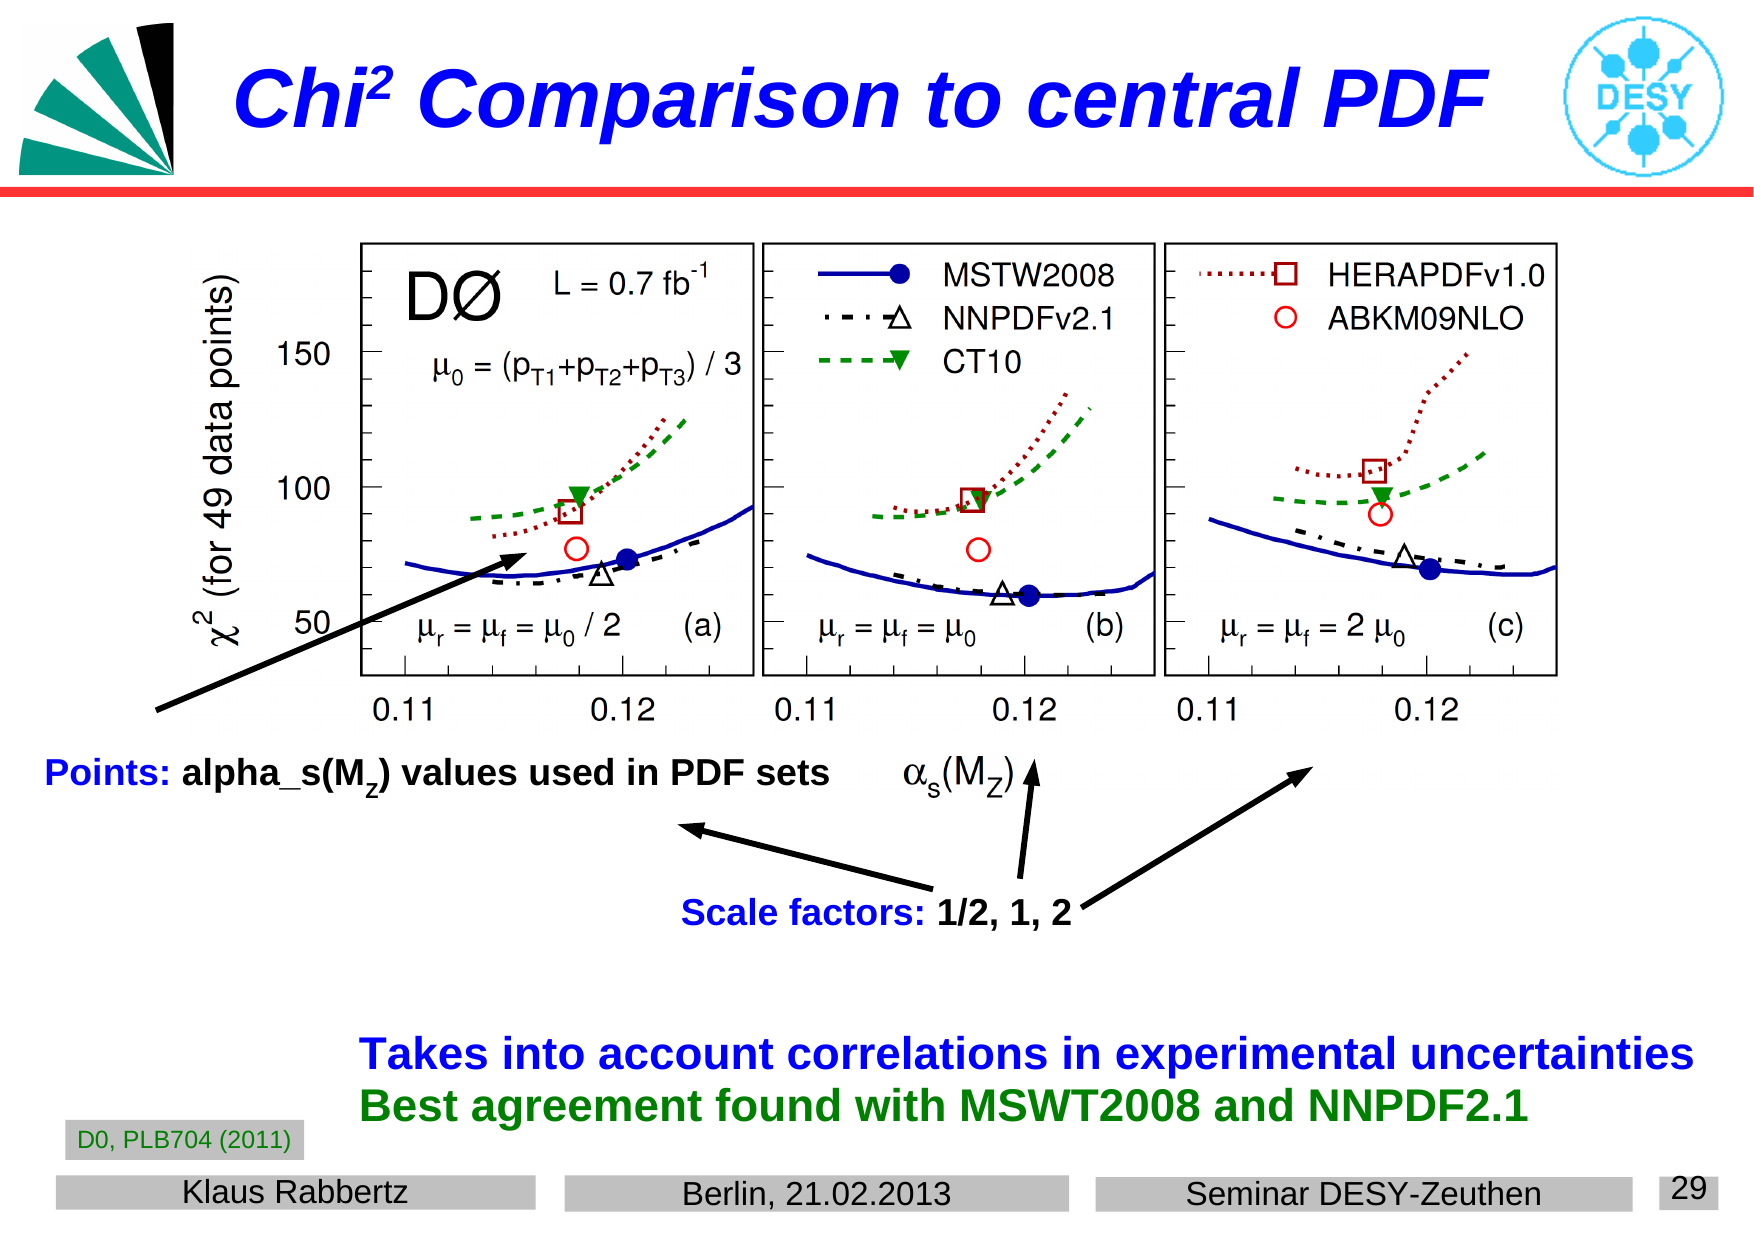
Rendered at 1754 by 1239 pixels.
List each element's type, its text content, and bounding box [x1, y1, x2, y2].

picture [1559, 12, 1729, 182]
picture [187, 239, 1566, 804]
text_box D0, PLB704 (2011) [65, 1119, 305, 1160]
text_box Takes into account correlations in experimental uncertainties Best agreement found with MSWT2008 and NNPDF2.1 [347, 1022, 1709, 1137]
picture [19, 23, 174, 177]
text_box Scale factors: 1/2, 1, 2 [668, 885, 1085, 940]
title Chi2 Comparison to central PDF [220, 16, 1525, 182]
text_box Points: alpha_s(MZ) values used in PDF sets [32, 745, 843, 809]
